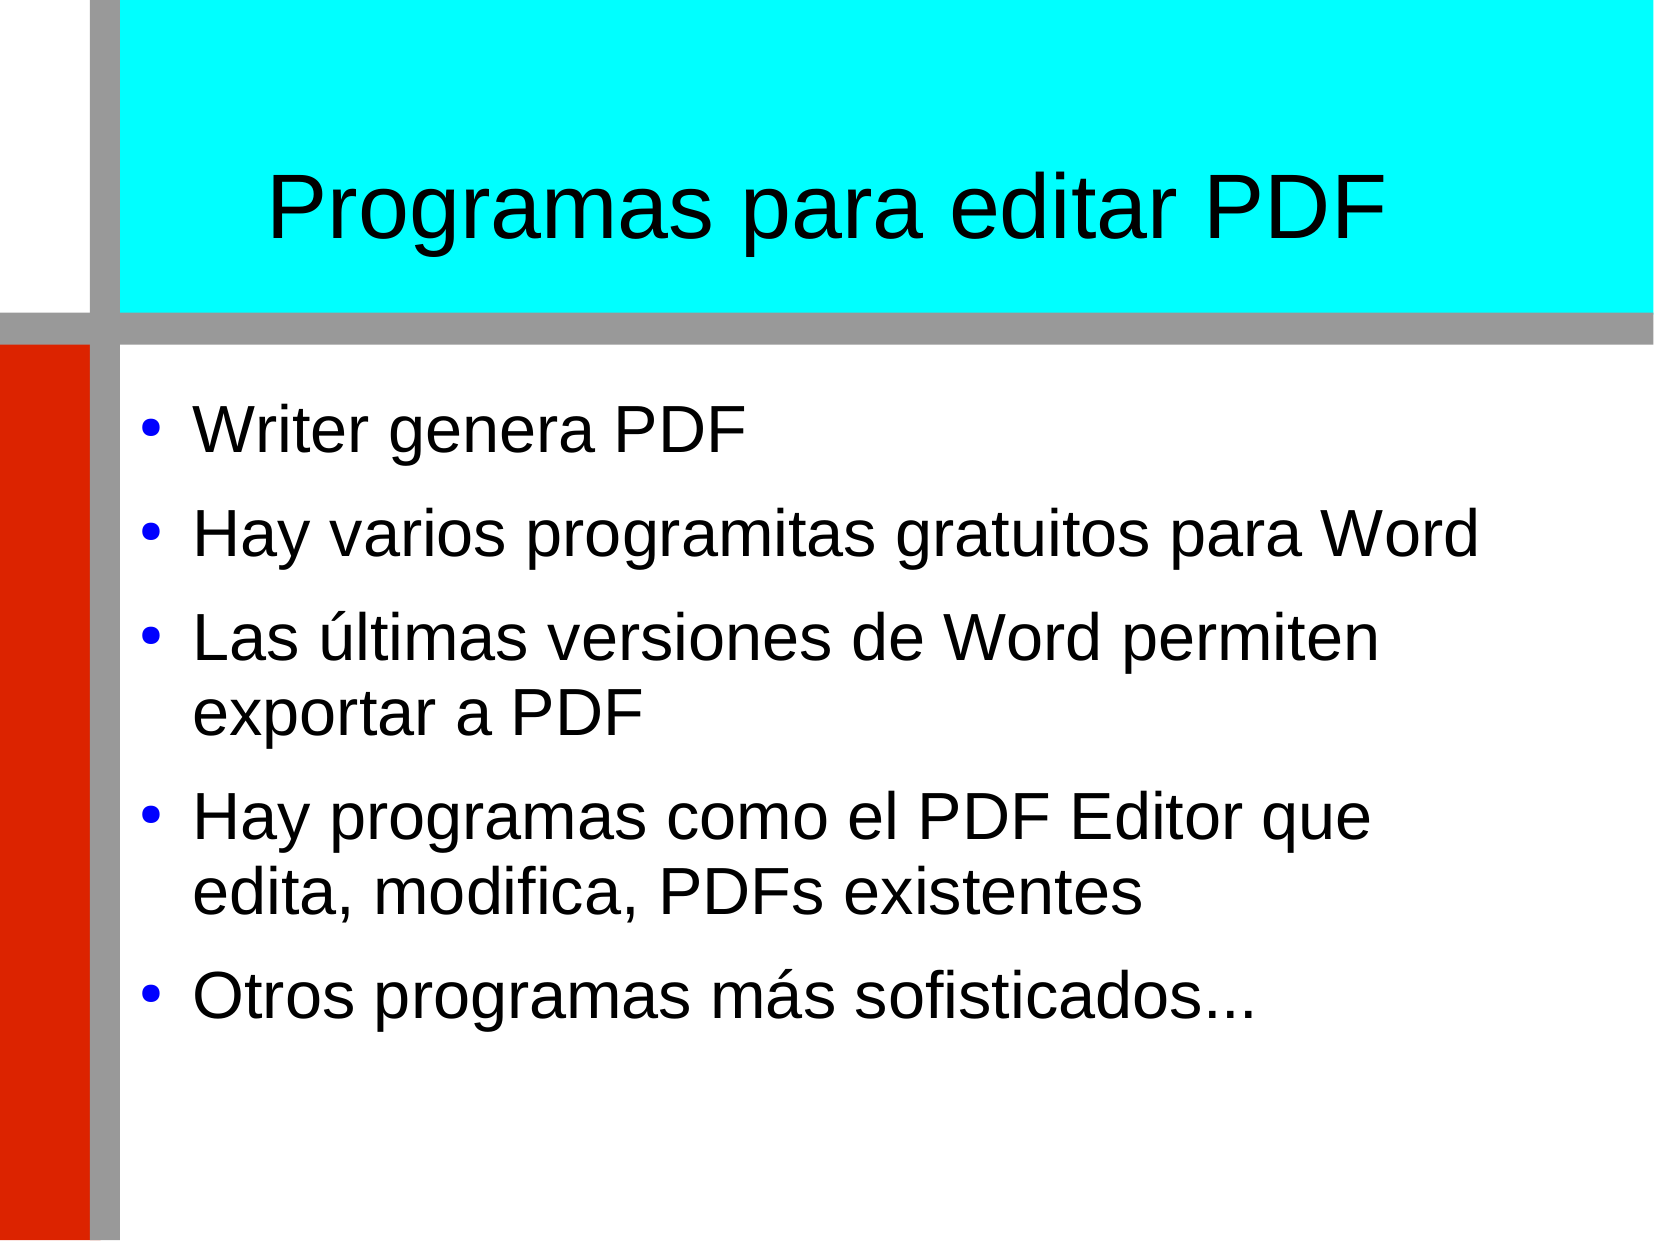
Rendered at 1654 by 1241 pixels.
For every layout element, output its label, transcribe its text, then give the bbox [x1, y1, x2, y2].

list Writer genera PDF Hay varios programitas gratuitos para Word Las últimas versiones de Word permiten exportar a PDF Hay programas como el PDF Editor que edita, modifica, PDFs existentes Otros programas más sofisticados... [121, 391, 1534, 1211]
title Programas para editar PDF [121, 102, 1534, 310]
